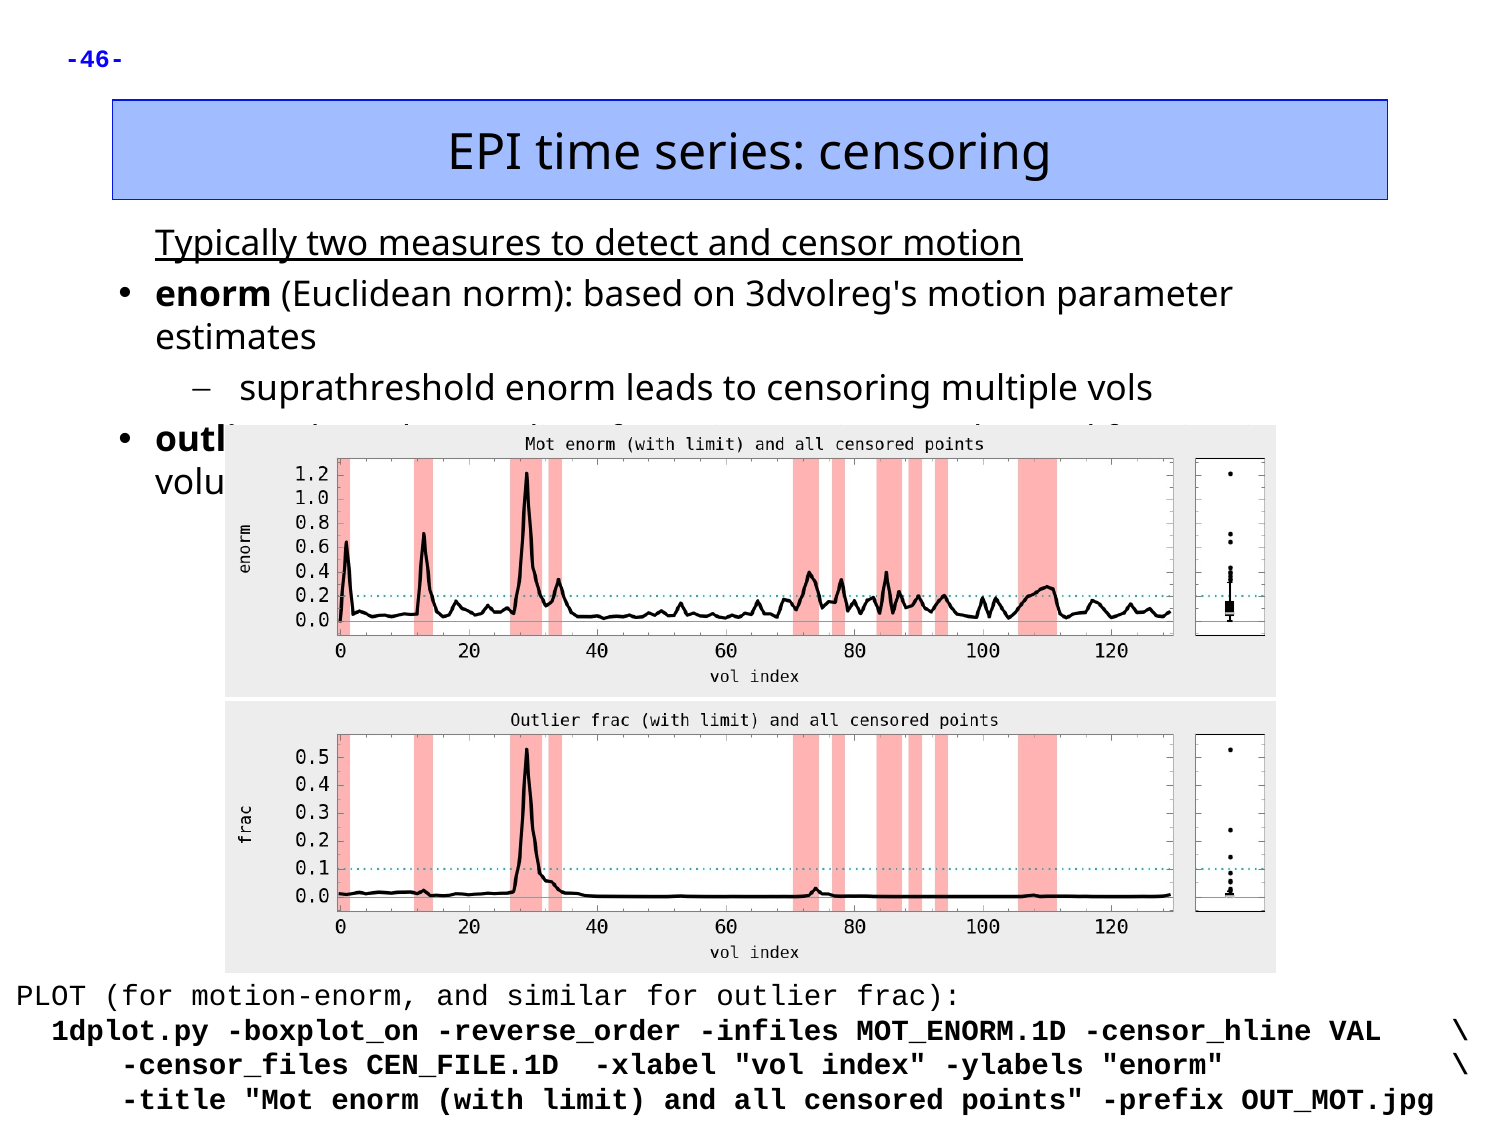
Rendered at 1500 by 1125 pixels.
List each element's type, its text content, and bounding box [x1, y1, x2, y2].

picture [225, 701, 1276, 973]
picture [225, 425, 1276, 697]
text_box Typically two measures to detect and censor motion enorm (Euclidean norm): based on 3dvolreg's motion parameter estimates suprathreshold enorm leads to censoring multiple vols outliers: based on outliers from time series trends (total fraction in volume) [102, 212, 1396, 316]
text_box PLOT (for motion-enorm, and similar for outlier frac): 1dplot.py -boxplot_on -reverse_order -infiles MOT_ENORM.1D -censor_hline VAL \ -censor_files CEN_FILE.1D -xlabel "vol index" -ylabels "enorm" \ -title "Mot enorm (with limit) and all censored points" -prefix OUT_MOT.jpg [0, 966, 1500, 1125]
text_box EPI time series: censoring [112, 99, 1388, 200]
